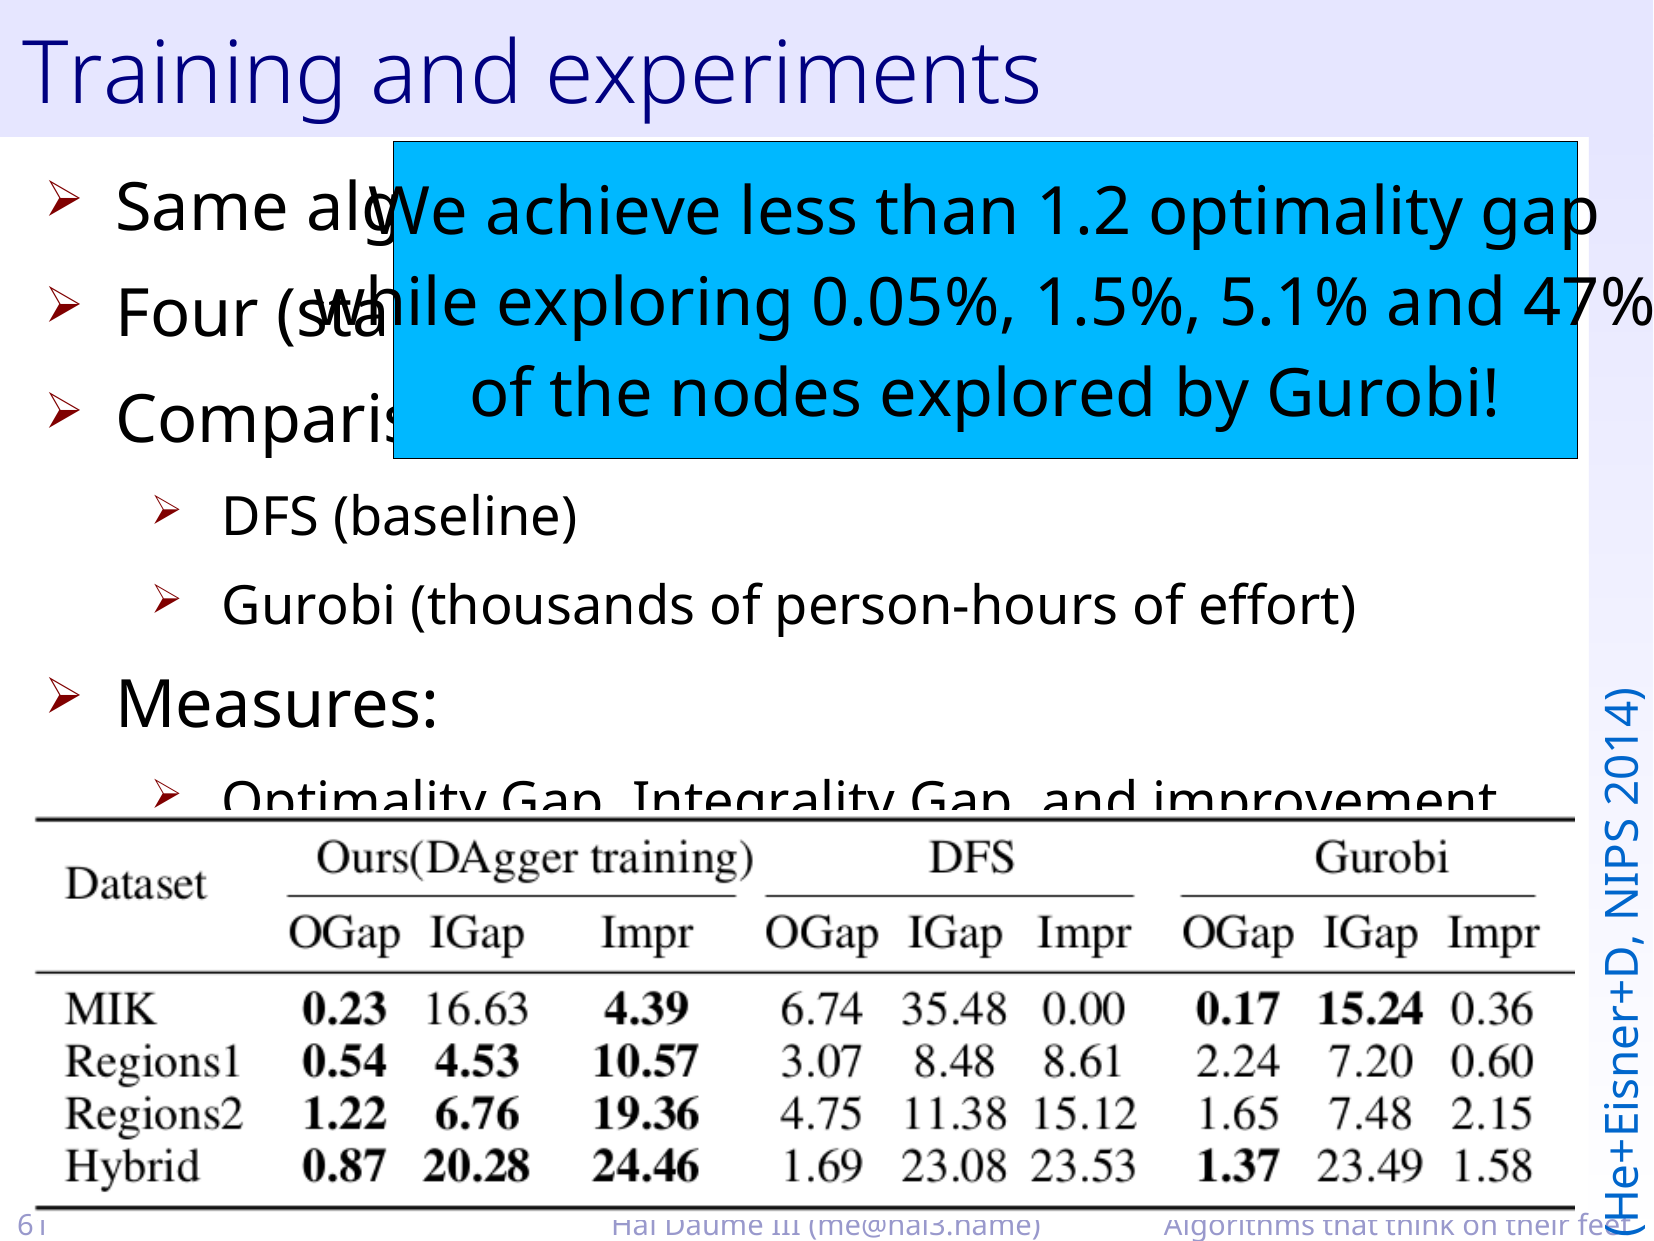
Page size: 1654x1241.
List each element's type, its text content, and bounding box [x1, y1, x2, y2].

text_box We achieve less than 1.2 optimality gap while exploring 0.05%, 1.5%, 5.1% and 47% of the nodes explored by Gurobi! [393, 141, 1578, 459]
picture [32, 810, 1575, 1221]
title Training and experiments [22, 8, 1639, 131]
list Same algorithm (DAgger) as before Four (standard) ILP datasets (non-NLP-based) Comparison to: DFS (baseline) Gurobi (thousands of person-hours of effort) Measures: Optimality Gap, Integrality Gap, and improvement from initial heuristic solution [32, 159, 1575, 810]
text_box (He+Eisner+D, NIPS 2014) [1585, 694, 1648, 1241]
